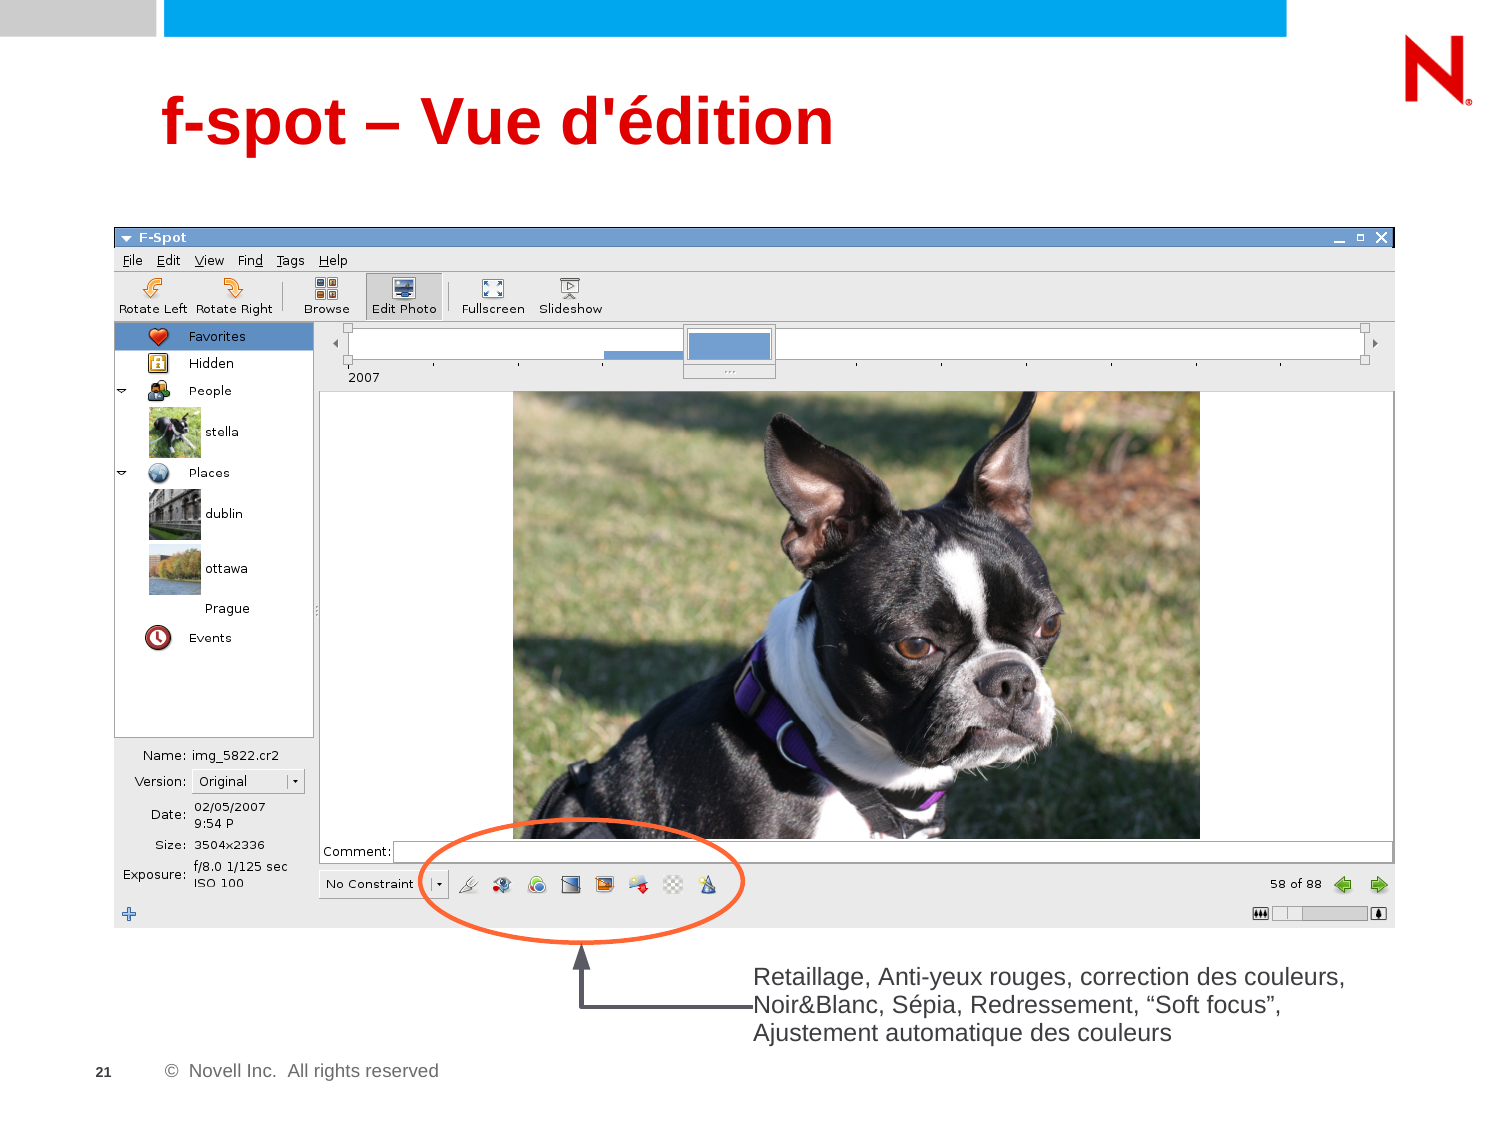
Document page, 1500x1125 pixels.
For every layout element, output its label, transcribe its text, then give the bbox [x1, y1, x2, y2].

picture [423, 822, 740, 928]
picture [114, 227, 1395, 928]
picture [1403, 32, 1473, 107]
text_box Retaillage, Anti-yeux rouges, correction des couleurs, Noir&Blanc, Sépia, Redressement, “Soft focus”, Ajustement automatique des couleurs [753, 963, 1425, 1052]
title f-spot – Vue d'édition [161, 41, 1383, 205]
